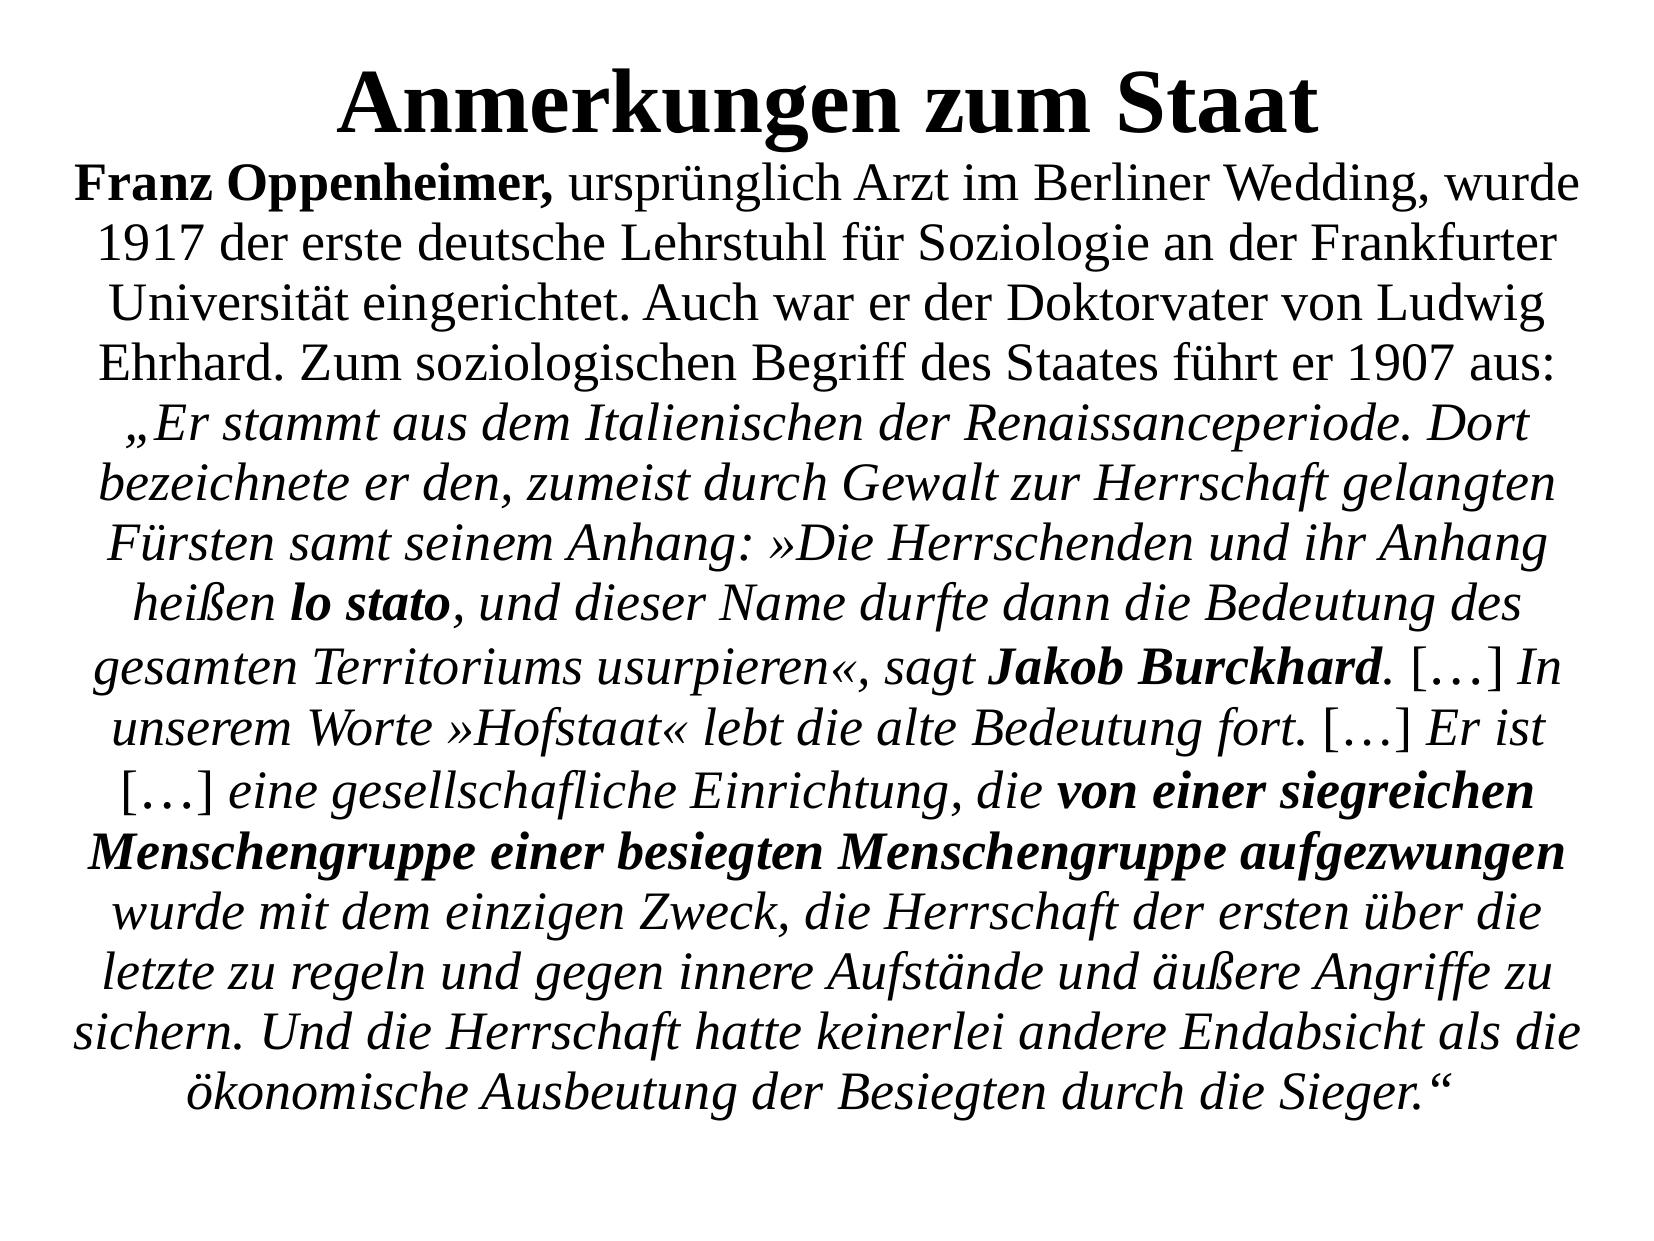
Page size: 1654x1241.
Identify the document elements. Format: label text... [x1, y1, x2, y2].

text_box Anmerkungen zum Staat Franz Oppenheimer, ursprünglich Arzt im Berliner Wedding, wurde 1917 der erste deutsche Lehrstuhl für Soziologie an der Frankfurter Universität eingerichtet. Auch war er der Doktorvater von Ludwig Ehrhard. Zum soziologischen Begriff des Staates führt er 1907 aus: „Er stammt aus dem Italienischen der Renaissanceperiode. Dort bezeichnete er den, zumeist durch Gewalt zur Herrschaft gelangten Fürsten samt seinem Anhang: »Die Herrschenden und ihr Anhang heißen lo stato, und dieser Name durfte dann die Bedeutung des gesamten Territoriums usurpieren«, sagt Jakob Burckhard. […] In unserem Worte »Hofstaat« lebt die alte Bedeutung fort. […] Er ist […] eine gesellschafliche Einrichtung, die von einer siegreichen Menschengruppe einer besiegten Menschengruppe aufgezwungen wurde mit dem einzigen Zweck, die Herrschaft der ersten über die letzte zu regeln und gegen innere Aufstände und äußere Angriffe zu sichern. Und die Herrschaft hatte keinerlei andere Endabsicht als die ökonomische Ausbeutung der Besiegten durch die Sieger.“ [58, 43, 1605, 1150]
